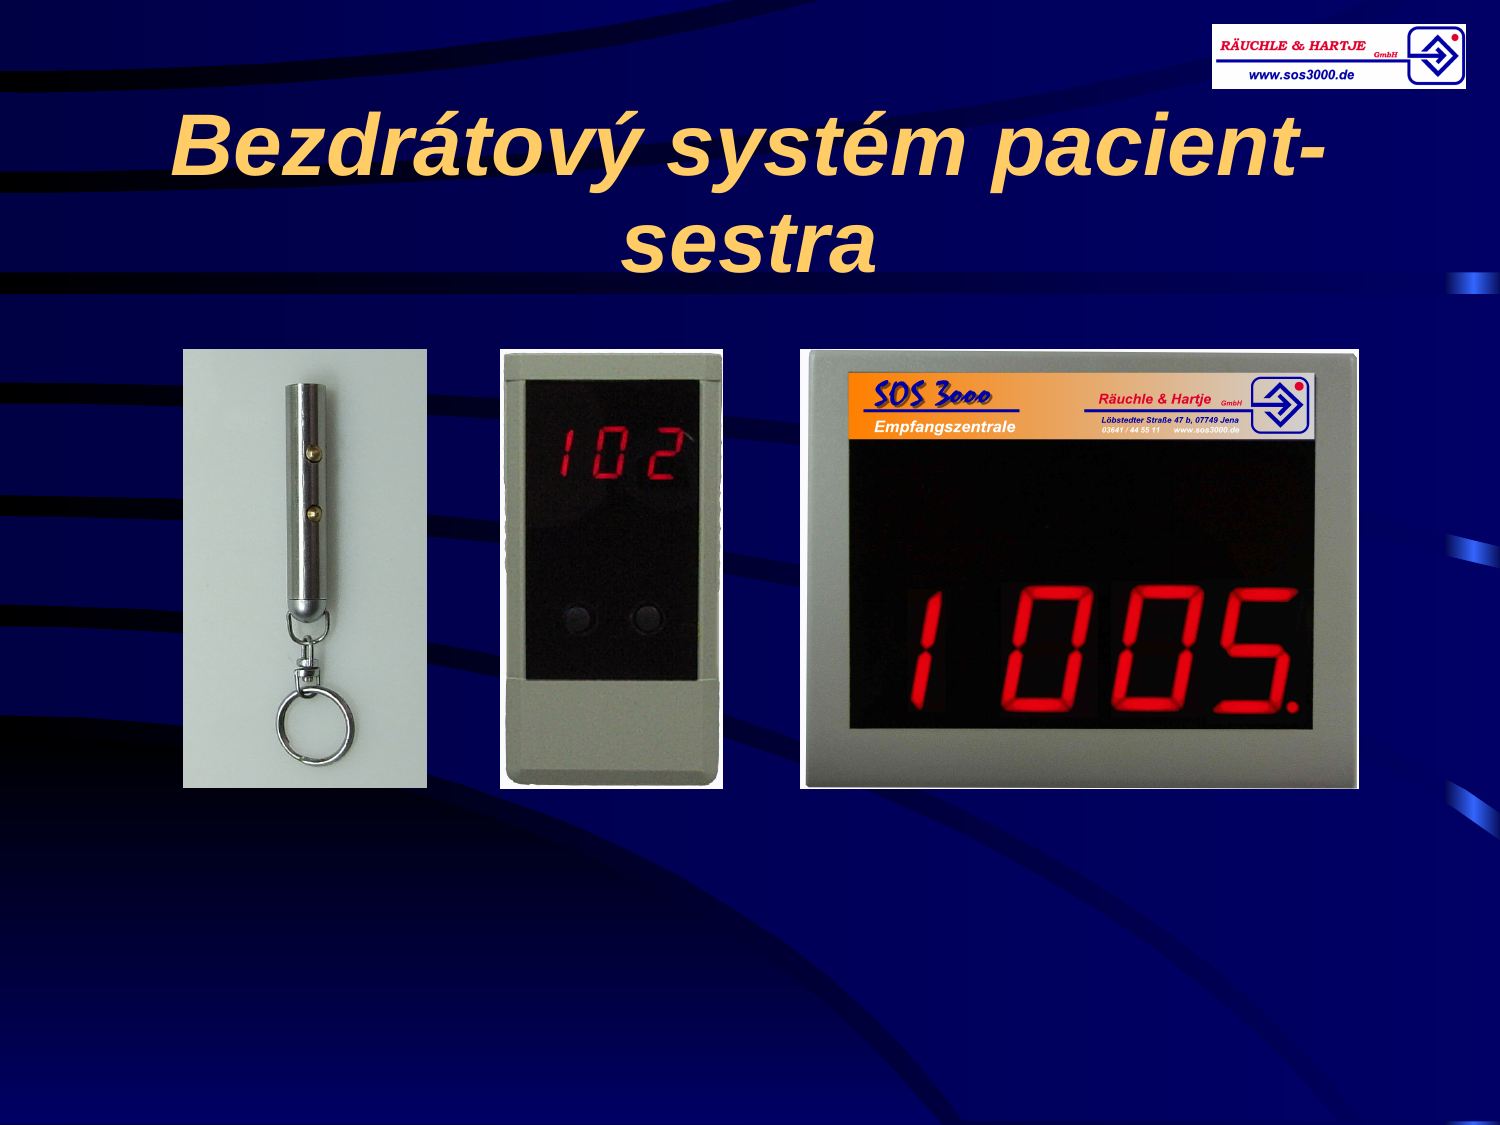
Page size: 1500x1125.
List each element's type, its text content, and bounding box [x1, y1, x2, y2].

picture [183, 349, 427, 789]
title Bezdrátový systém pacient-sestra [112, 80, 1388, 307]
picture [1212, 24, 1466, 89]
picture [500, 349, 723, 789]
picture [800, 349, 1359, 789]
